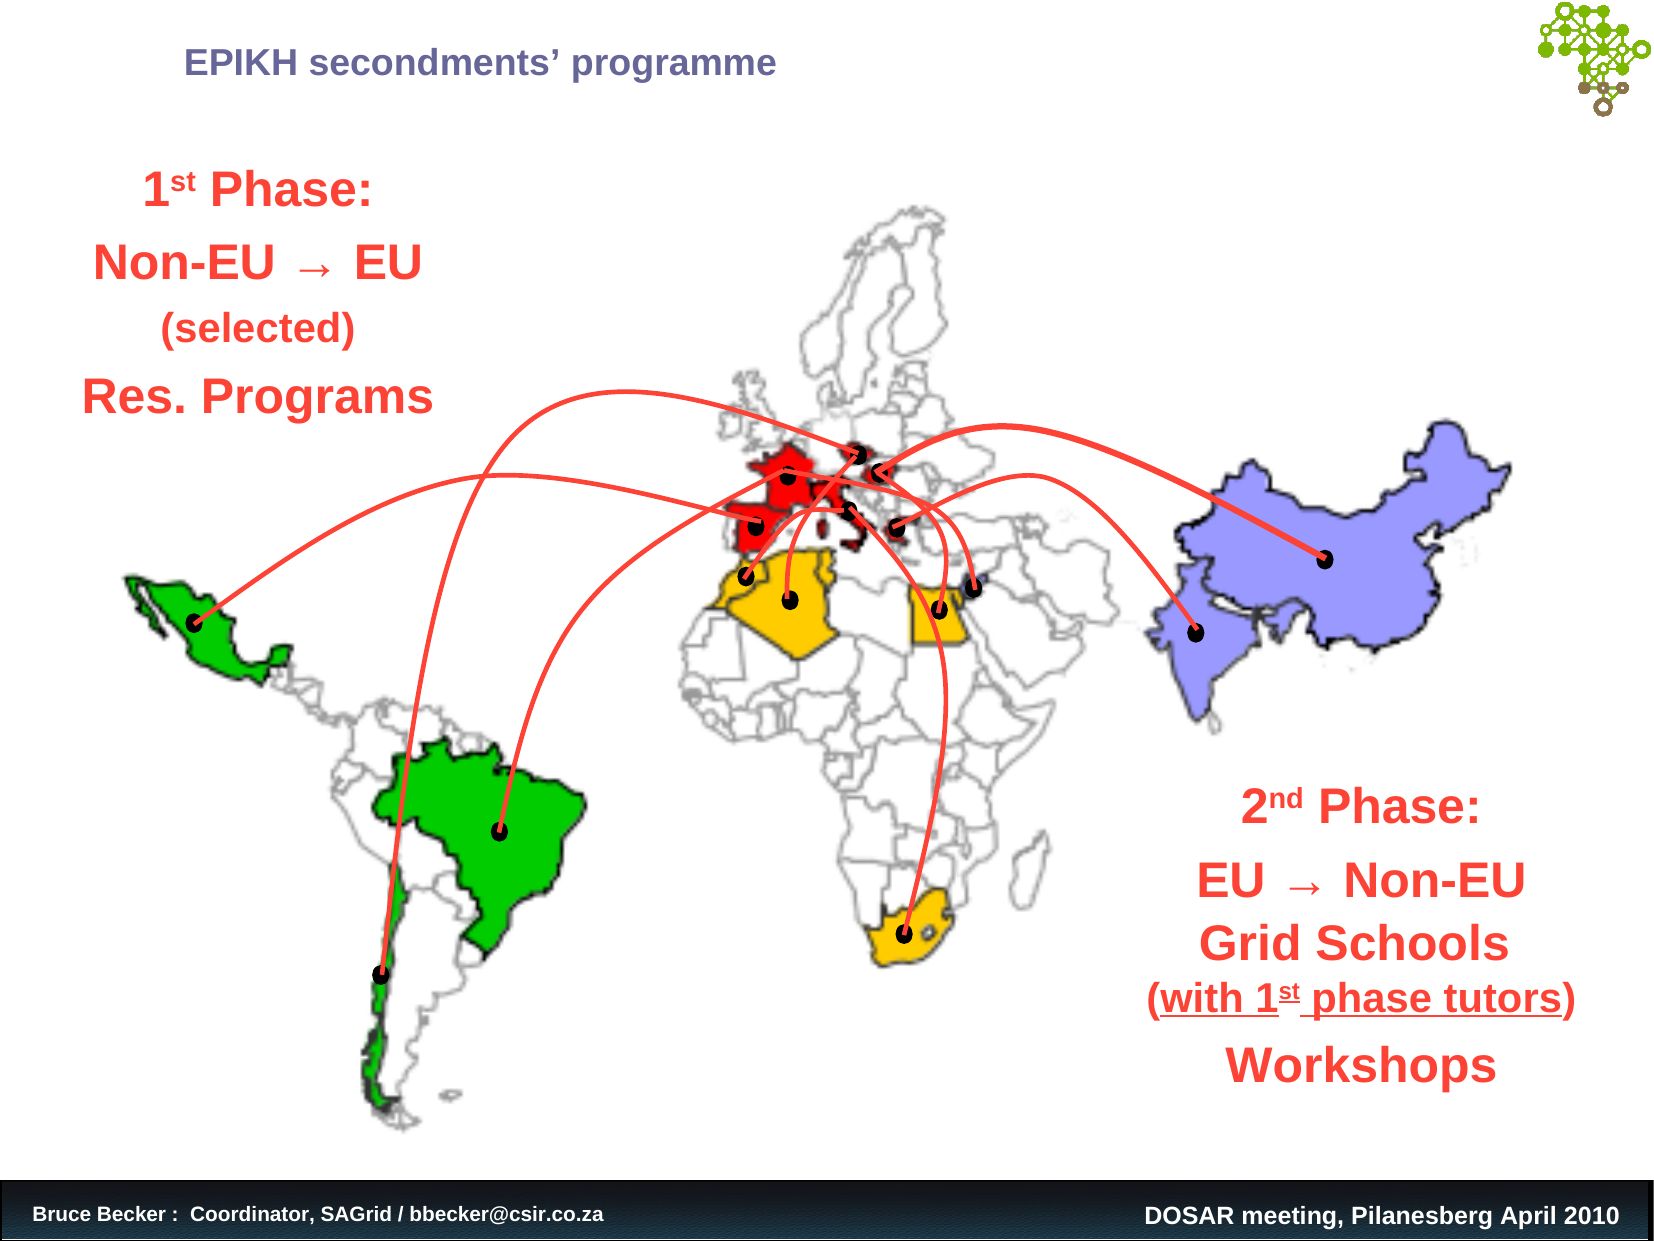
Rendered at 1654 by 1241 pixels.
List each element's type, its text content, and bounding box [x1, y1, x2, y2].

picture [0, 1180, 1654, 1241]
text_box [852, 445, 868, 466]
text_box [737, 566, 755, 587]
text_box [781, 590, 799, 611]
text_box [782, 465, 795, 469]
text_box [185, 613, 203, 634]
text_box [779, 473, 797, 486]
text_box [840, 501, 858, 522]
text_box [1316, 549, 1334, 570]
text_box [372, 965, 390, 985]
picture [817, 483, 943, 608]
text_box [1187, 622, 1205, 643]
text_box [895, 924, 913, 944]
picture [106, 156, 1580, 1148]
title EPIKH secondments’ programme [168, 0, 1654, 168]
text_box [965, 578, 983, 598]
text_box [888, 517, 906, 538]
text_box 2nd Phase: EU → Non-EU Grid Schools (with 1st phase tutors) Workshops [1053, 782, 1654, 1099]
text_box [490, 822, 509, 842]
text_box [870, 462, 885, 483]
text_box 1st Phase: Non-EU → EU (selected) Res. Programs [0, 165, 527, 431]
text_box [930, 600, 948, 620]
text_box [747, 516, 765, 537]
picture [489, 394, 850, 506]
